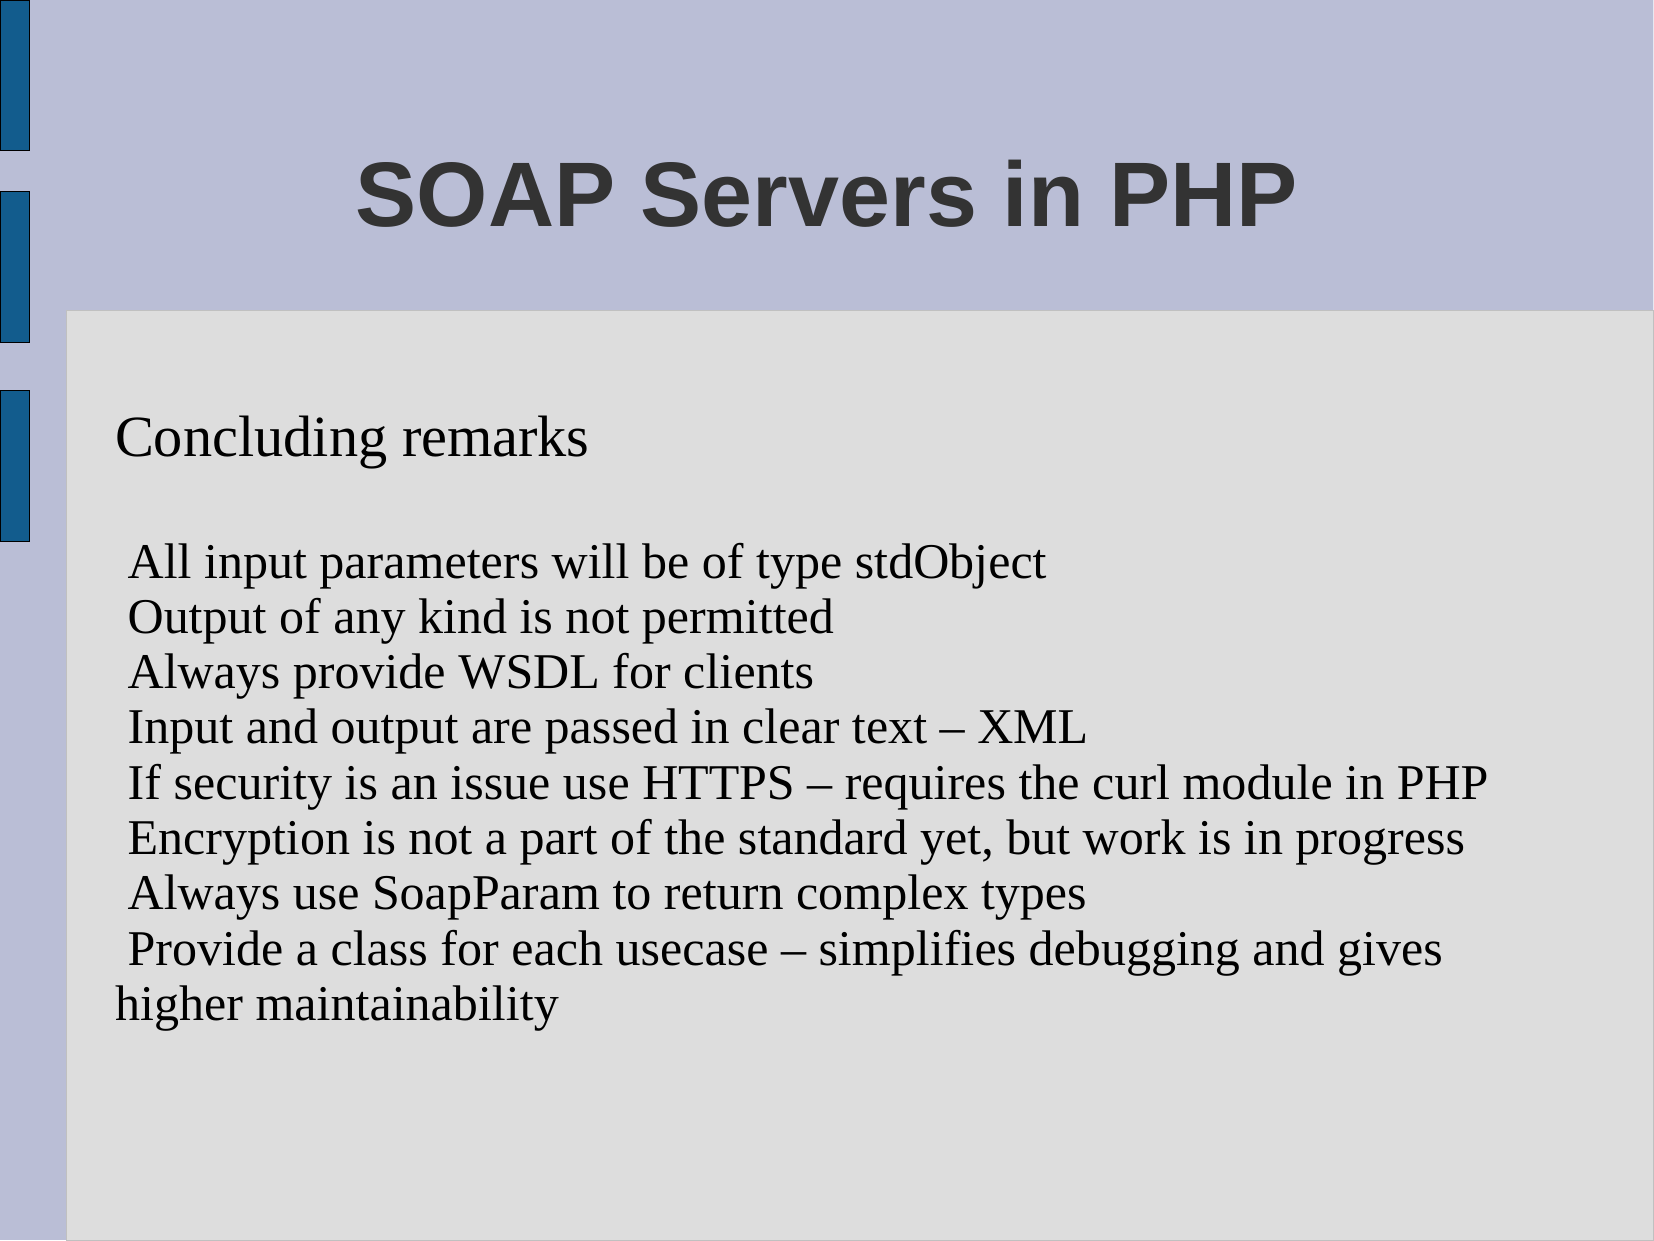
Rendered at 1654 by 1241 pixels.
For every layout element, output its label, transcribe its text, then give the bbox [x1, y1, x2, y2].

title SOAP Servers in PHP [121, 91, 1534, 299]
text_box Concluding remarks All input parameters will be of type stdObject Output of any kind is not permitted Always provide WSDL for clients Input and output are passed in clear text – XML If security is an issue use HTTPS – requires the curl module in PHP Encryption is not a part of the standard yet, but work is in progress Always use SoapParam to return complex types Provide a class for each usecase – simplifies debugging and gives higher maintainability [115, 372, 1584, 1055]
